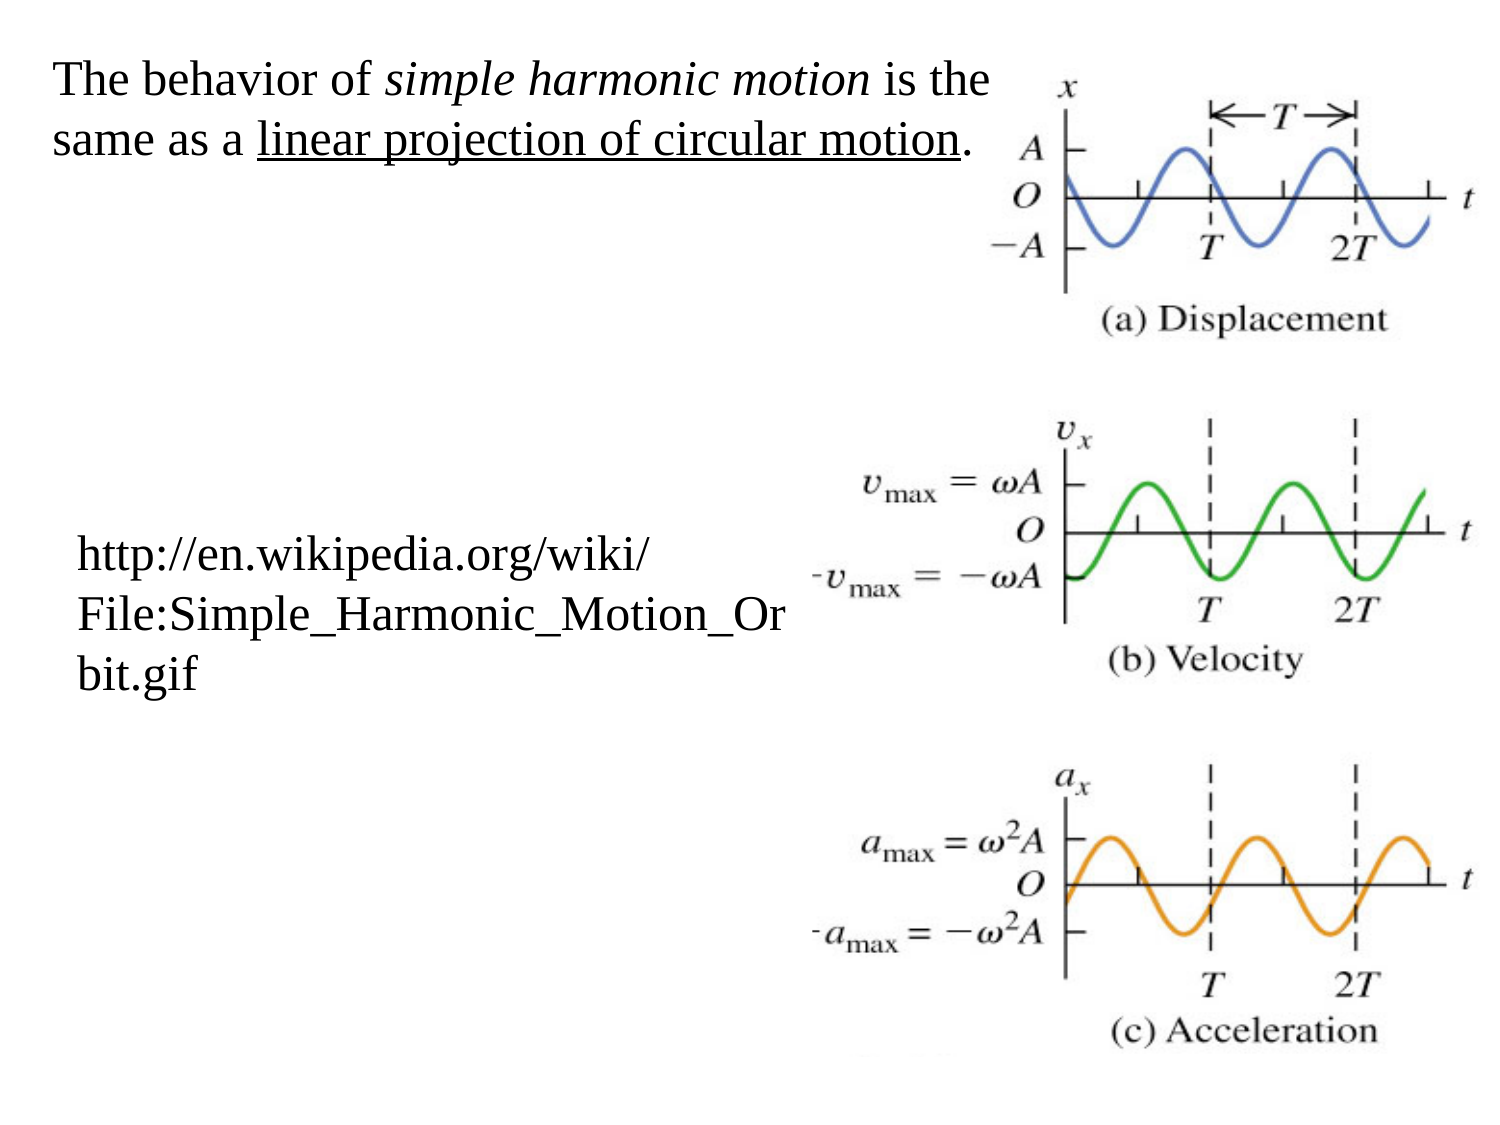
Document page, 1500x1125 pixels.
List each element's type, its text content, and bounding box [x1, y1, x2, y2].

text_box http://en.wikipedia.org/wiki/File:Simple_Harmonic_Motion_Orbit.gif [62, 512, 807, 708]
picture [812, 68, 1500, 1057]
text_box The behavior of simple harmonic motion is the same as a linear projection of circular motion. [37, 37, 1026, 173]
